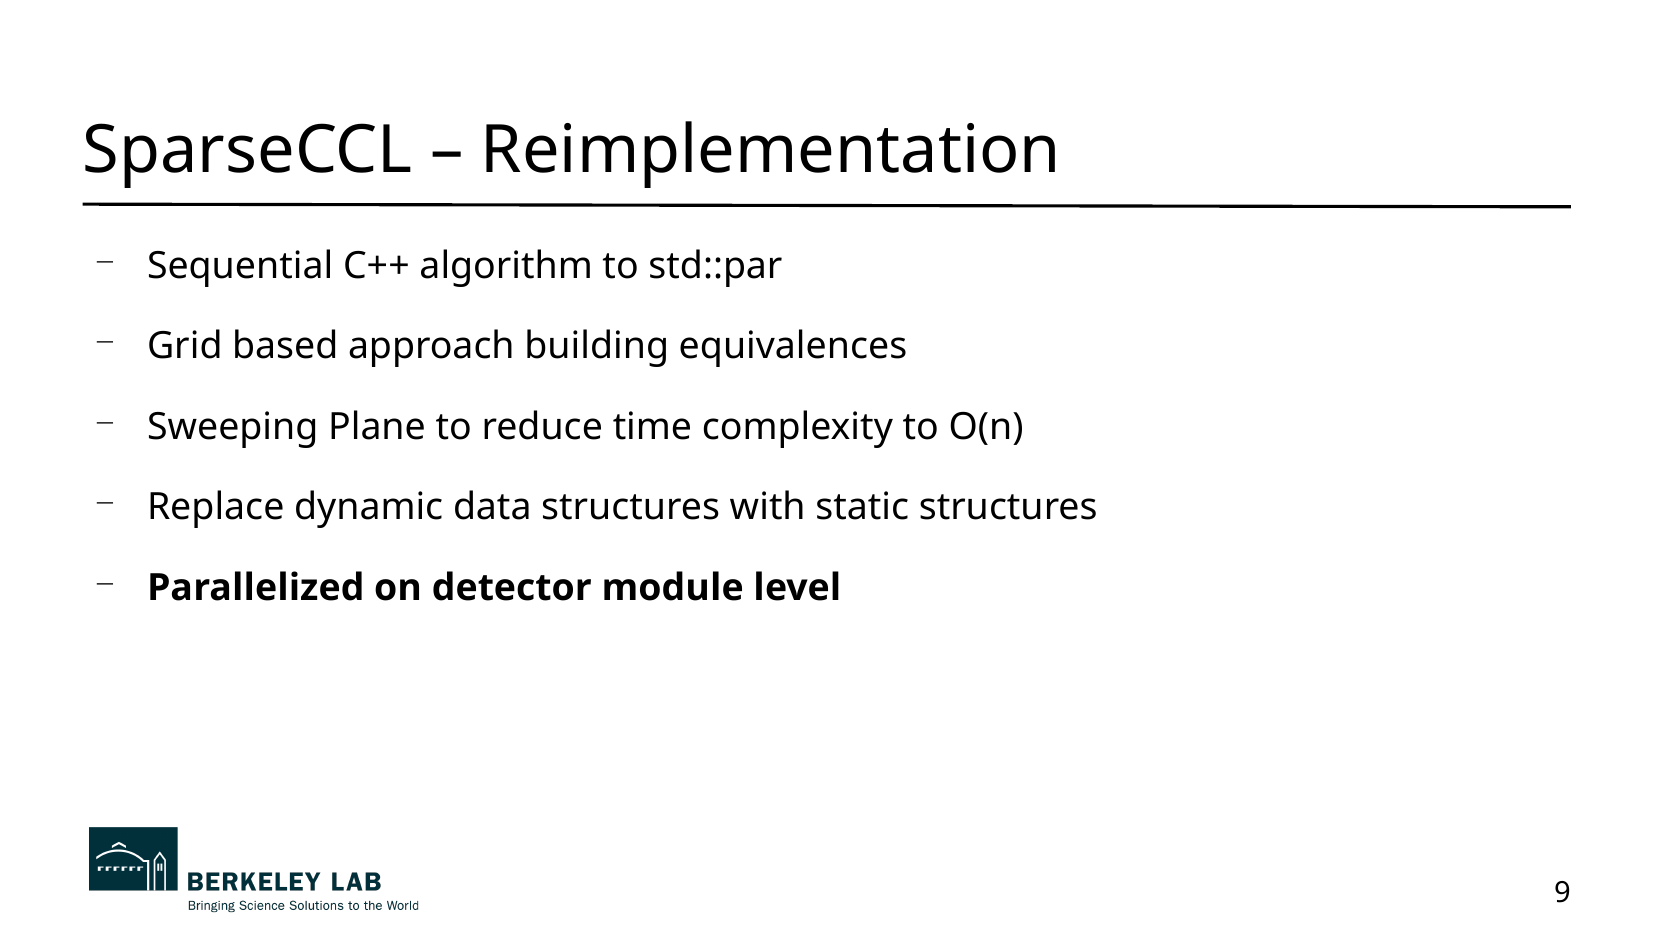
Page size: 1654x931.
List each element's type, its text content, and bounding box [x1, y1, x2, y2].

title SparseCCL – Reimplementation [82, 37, 1571, 193]
picture [71, 809, 436, 930]
list Sequential C++ algorithm to std::par Grid based approach building equivalences Sweeping Plane to reduce time complexity to O(n) Replace dynamic data structures with static structures Parallelized on detector module level [76, 238, 1576, 796]
